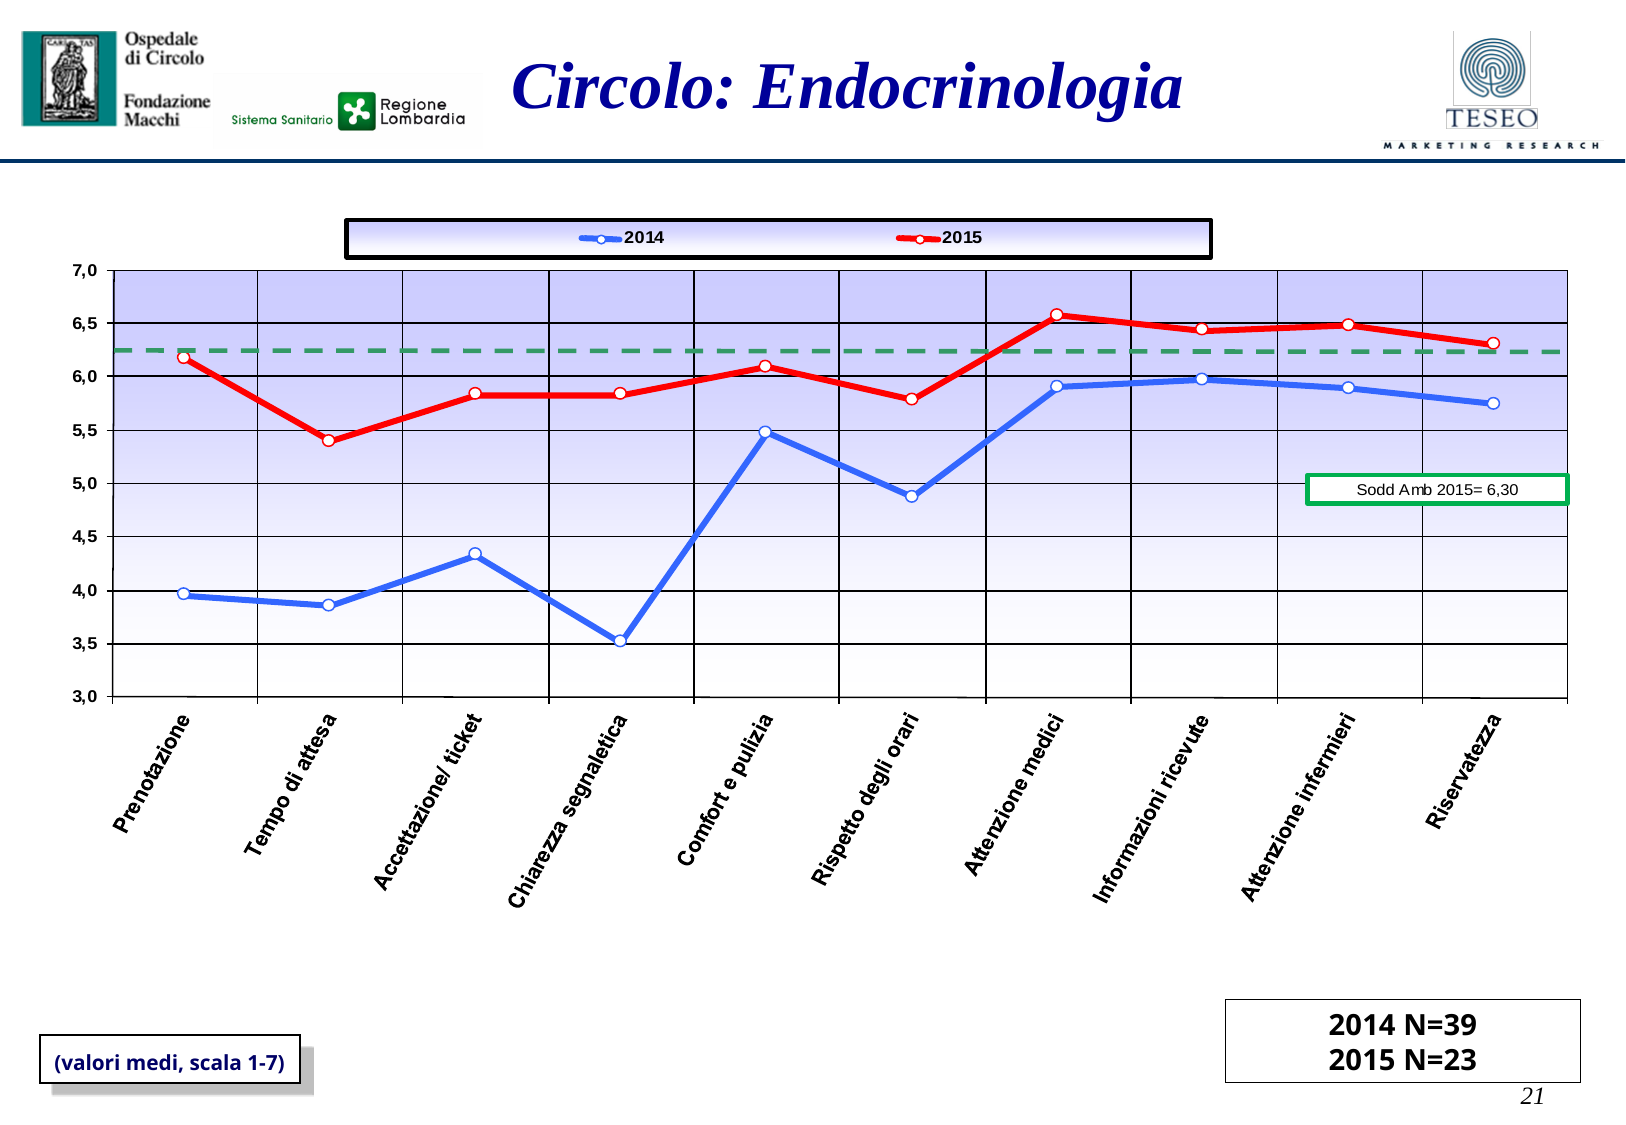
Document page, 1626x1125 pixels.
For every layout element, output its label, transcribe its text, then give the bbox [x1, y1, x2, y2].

picture [1381, 31, 1604, 149]
text_box Circolo: Endocrinologia [304, 18, 1392, 144]
picture [21, 31, 483, 149]
picture [0, 208, 1581, 1083]
